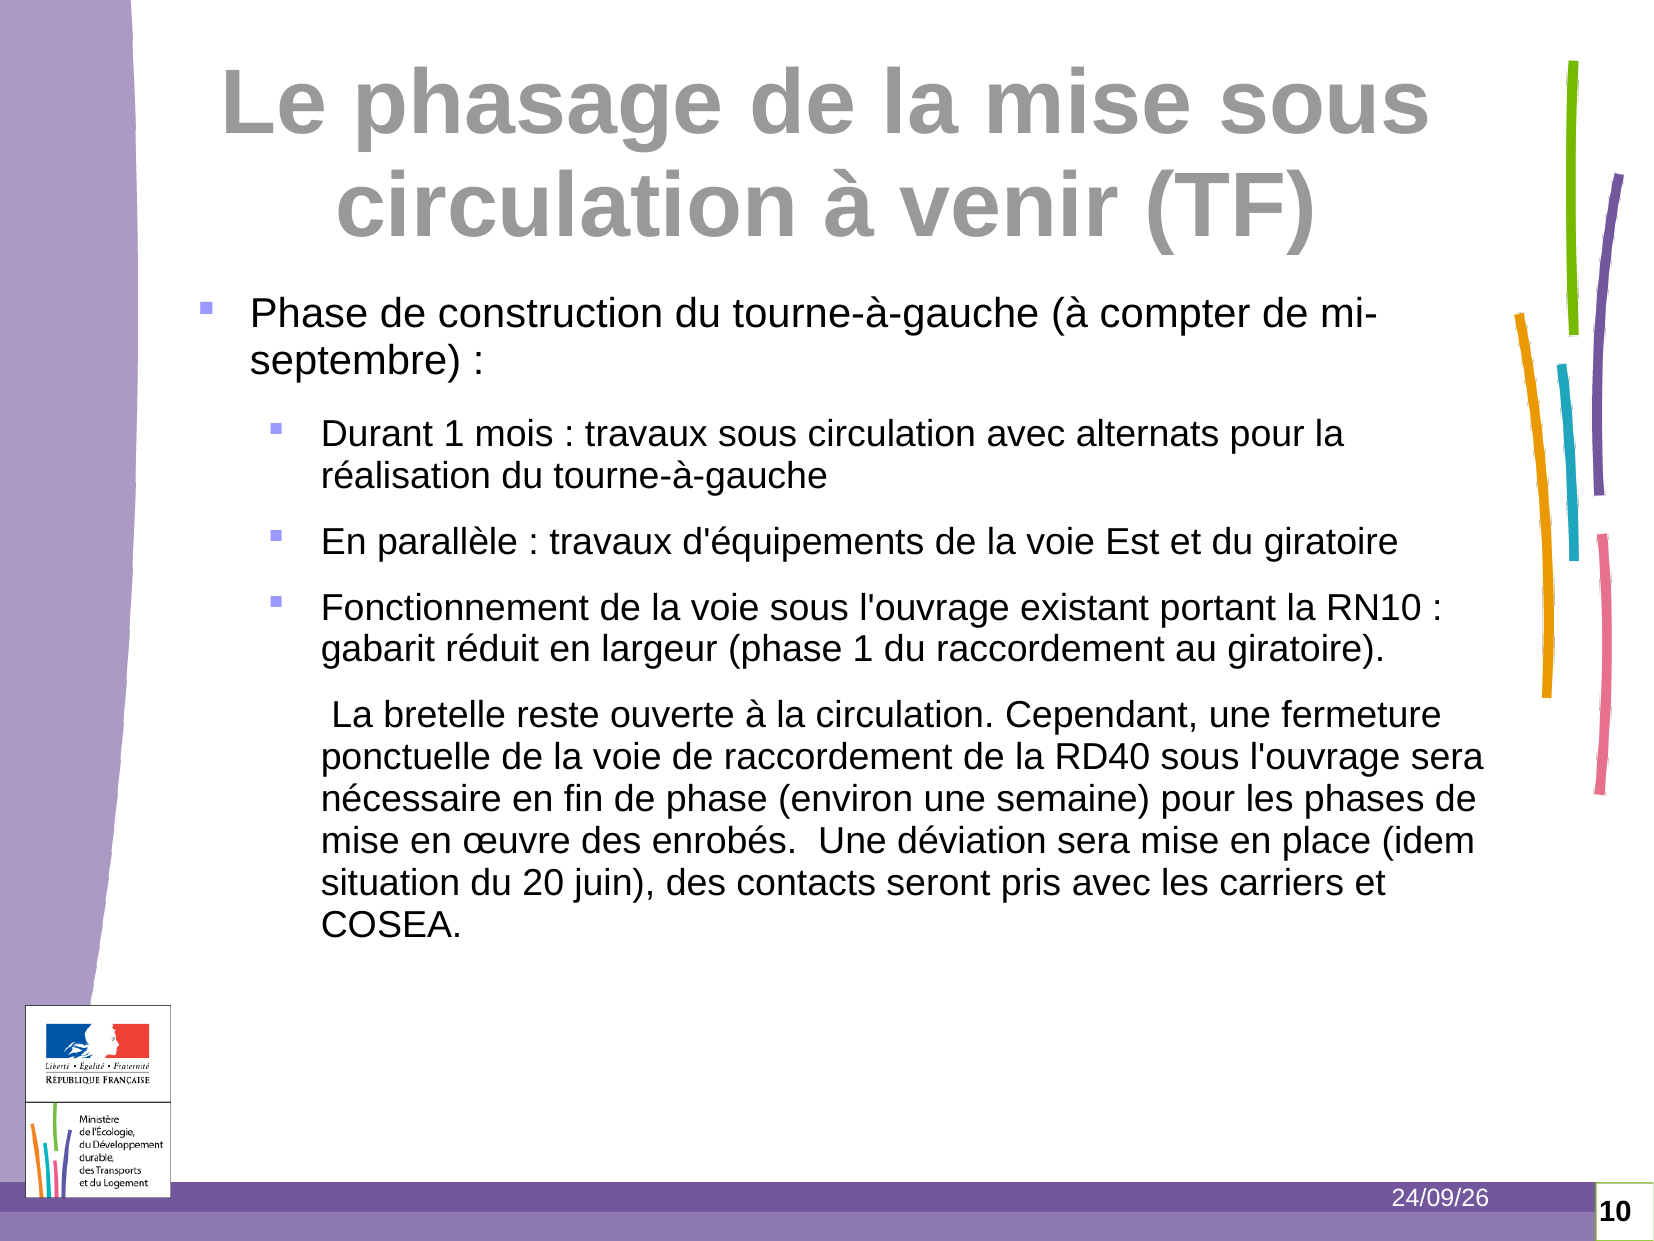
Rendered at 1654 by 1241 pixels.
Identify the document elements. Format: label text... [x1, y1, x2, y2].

title Le phasage de la mise sous circulation à venir (TF) [82, 50, 1571, 256]
picture [0, 0, 1654, 1241]
list Phase de construction du tourne-à-gauche (à compter de mi-septembre) : Durant 1 mois : travaux sous circulation avec alternats pour la réalisation du tourne-à-gauche En parallèle : travaux d'équipements de la voie Est et du giratoire Fonctionnement de la voie sous l'ouvrage existant portant la RN10 : gabarit réduit en largeur (phase 1 du raccordement au giratoire). La bretelle reste ouverte à la circulation. Cependant, une fermeture ponctuelle de la voie de raccordement de la RD40 sous l'ouvrage sera nécessaire en fin de phase (environ une semaine) pour les phases de mise en œuvre des enrobés. Une déviation sera mise en place (idem situation du 20 juin), des contacts seront pris avec les carriers et COSEA. [179, 290, 1509, 1094]
